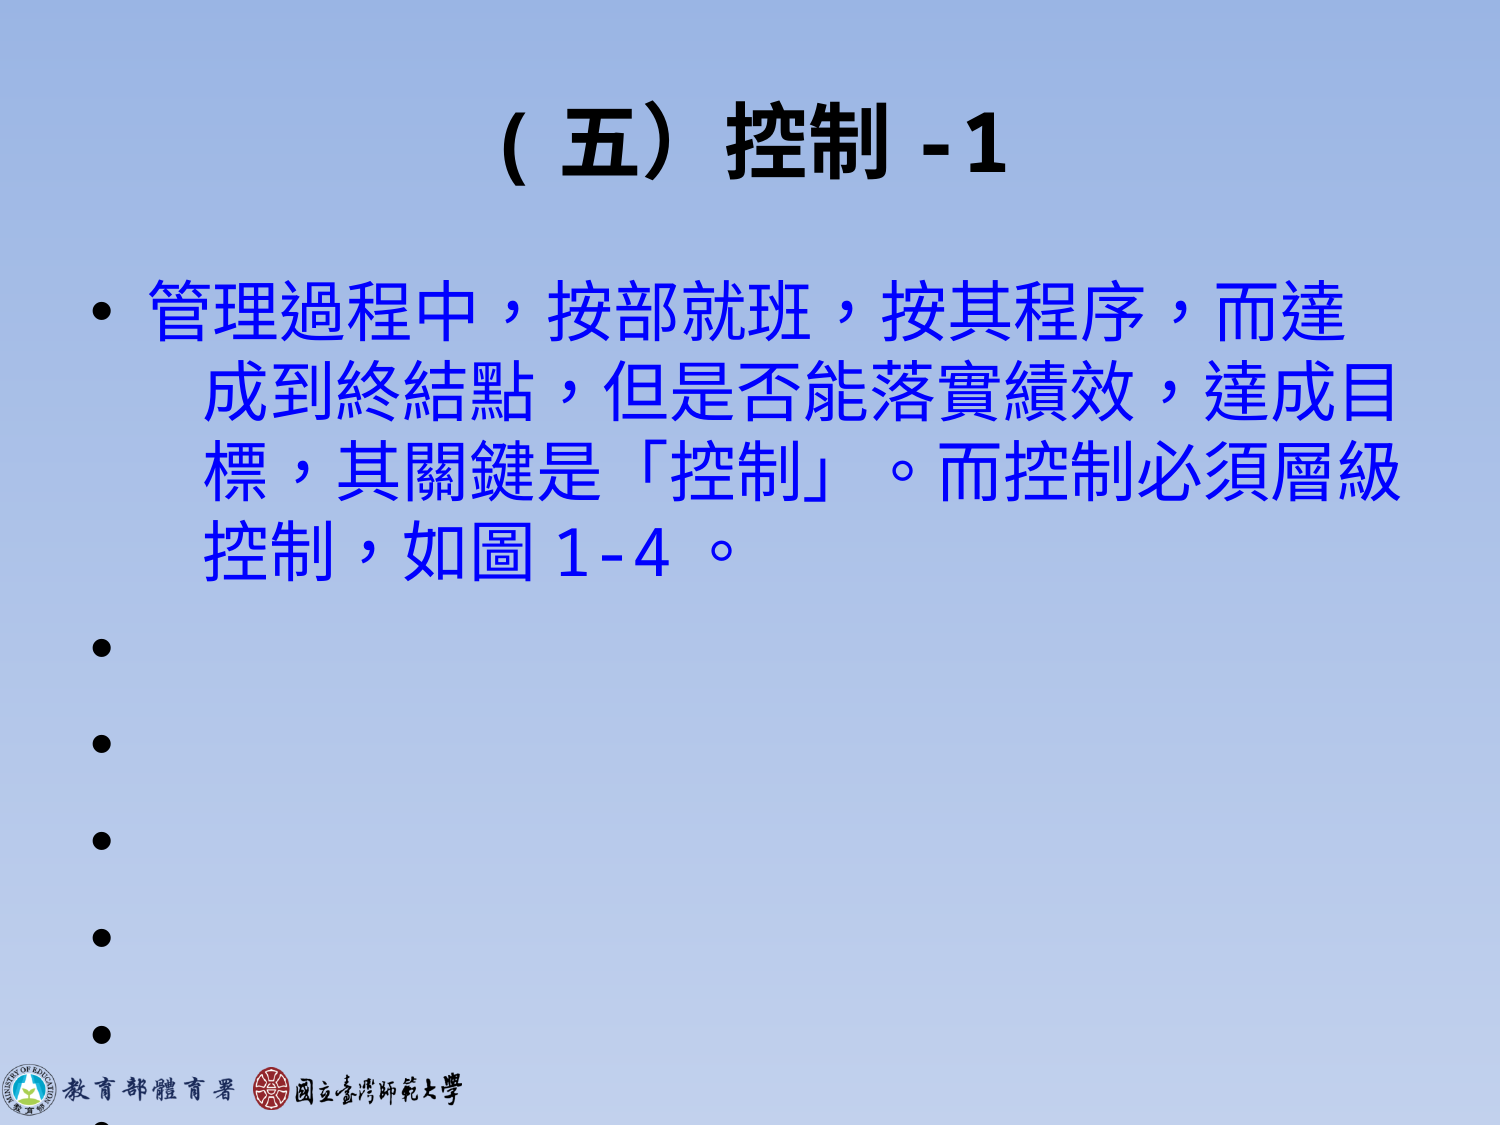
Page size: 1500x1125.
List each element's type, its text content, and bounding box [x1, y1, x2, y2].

list 管理過程中，按部就班，按其程序，而達成到終結點，但是否能落實績效，達成目標，其關鍵是「控制」。而控制必須層級控制，如圖1-4。 [75, 262, 1426, 1005]
title (五）控制-1 [75, 45, 1426, 233]
